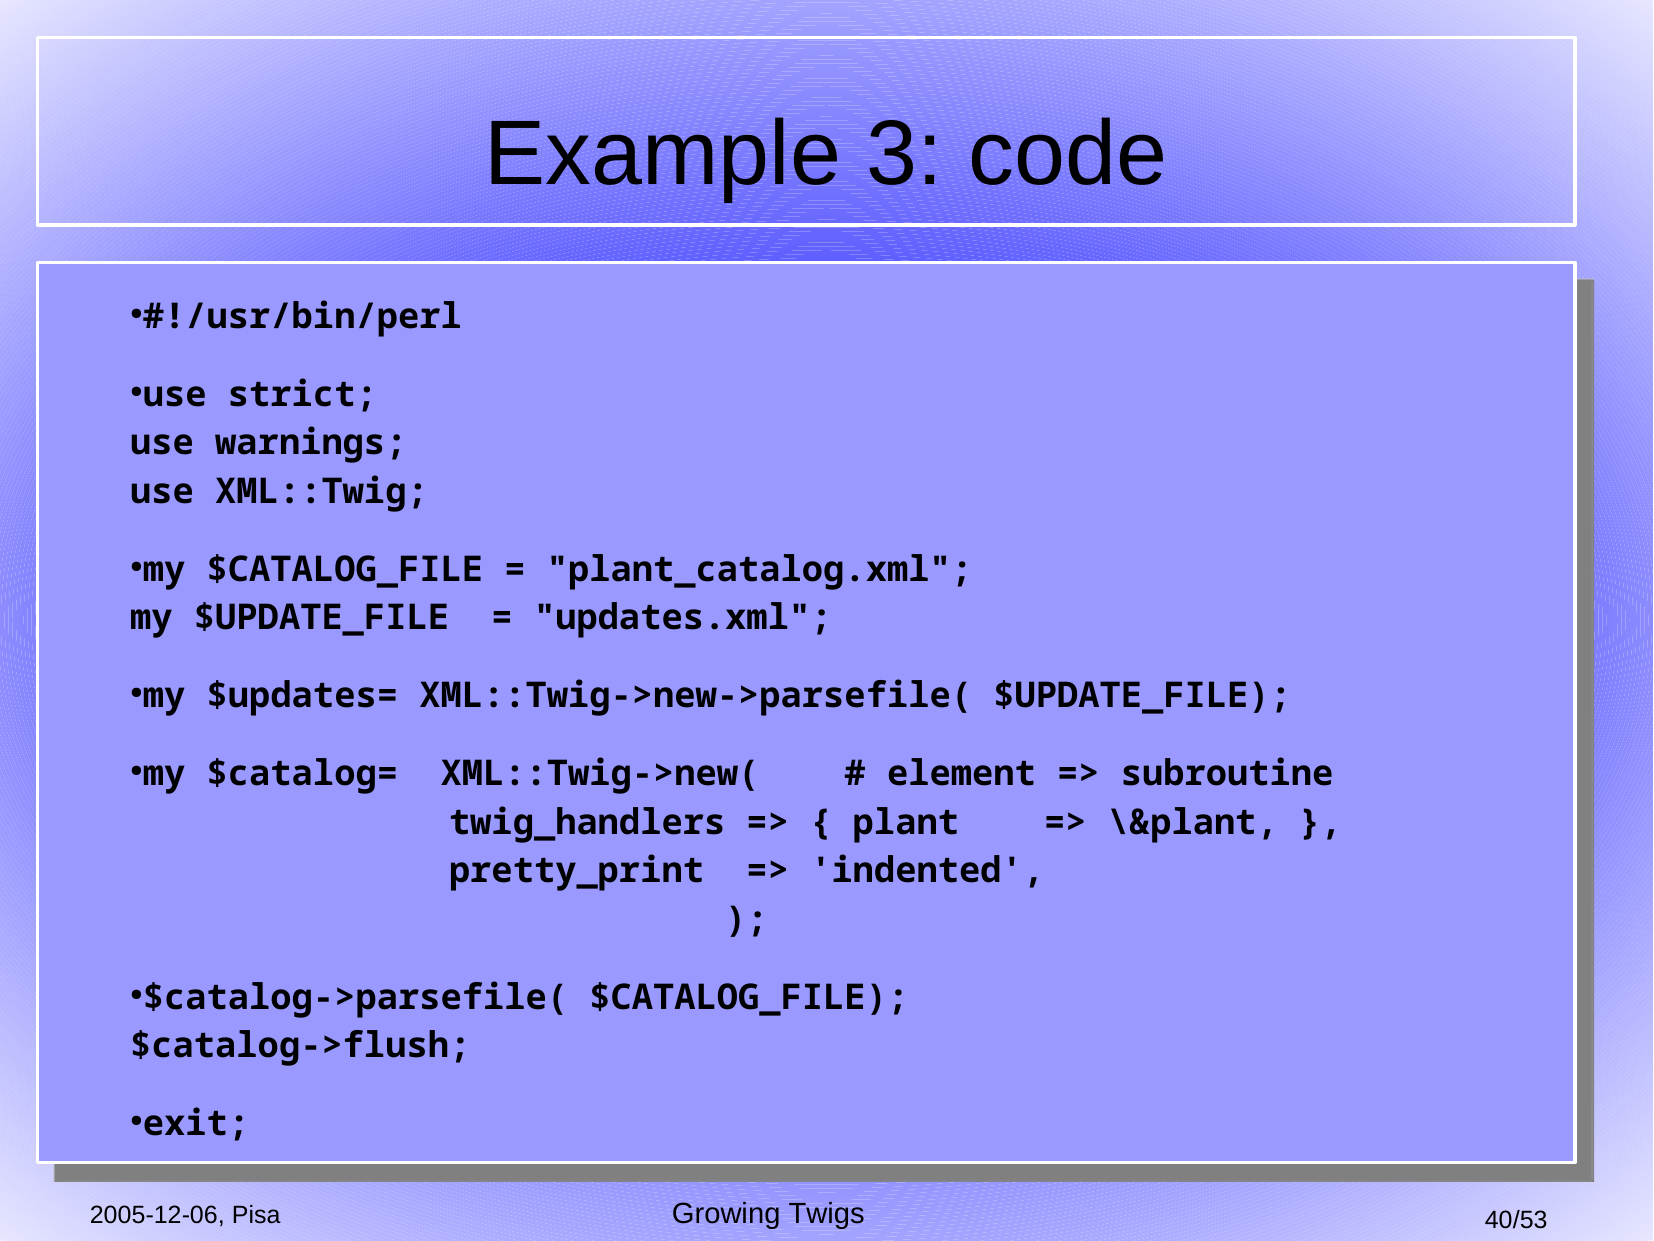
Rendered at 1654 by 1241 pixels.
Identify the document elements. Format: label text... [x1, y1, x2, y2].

list #!/usr/bin/perl use strict; use warnings; use XML::Twig; my $CATALOG_FILE = "plant_catalog.xml"; my $UPDATE_FILE = "updates.xml"; my $updates= XML::Twig->new->parsefile( $UPDATE_FILE); my $catalog= XML::Twig->new( # element => subroutine twig_handlers => { plant => \&plant, }, pretty_print => 'indented', ); $catalog->parsefile( $CATALOG_FILE); $catalog->flush; exit; [82, 290, 1571, 1109]
title Example 3: code [82, 49, 1571, 257]
